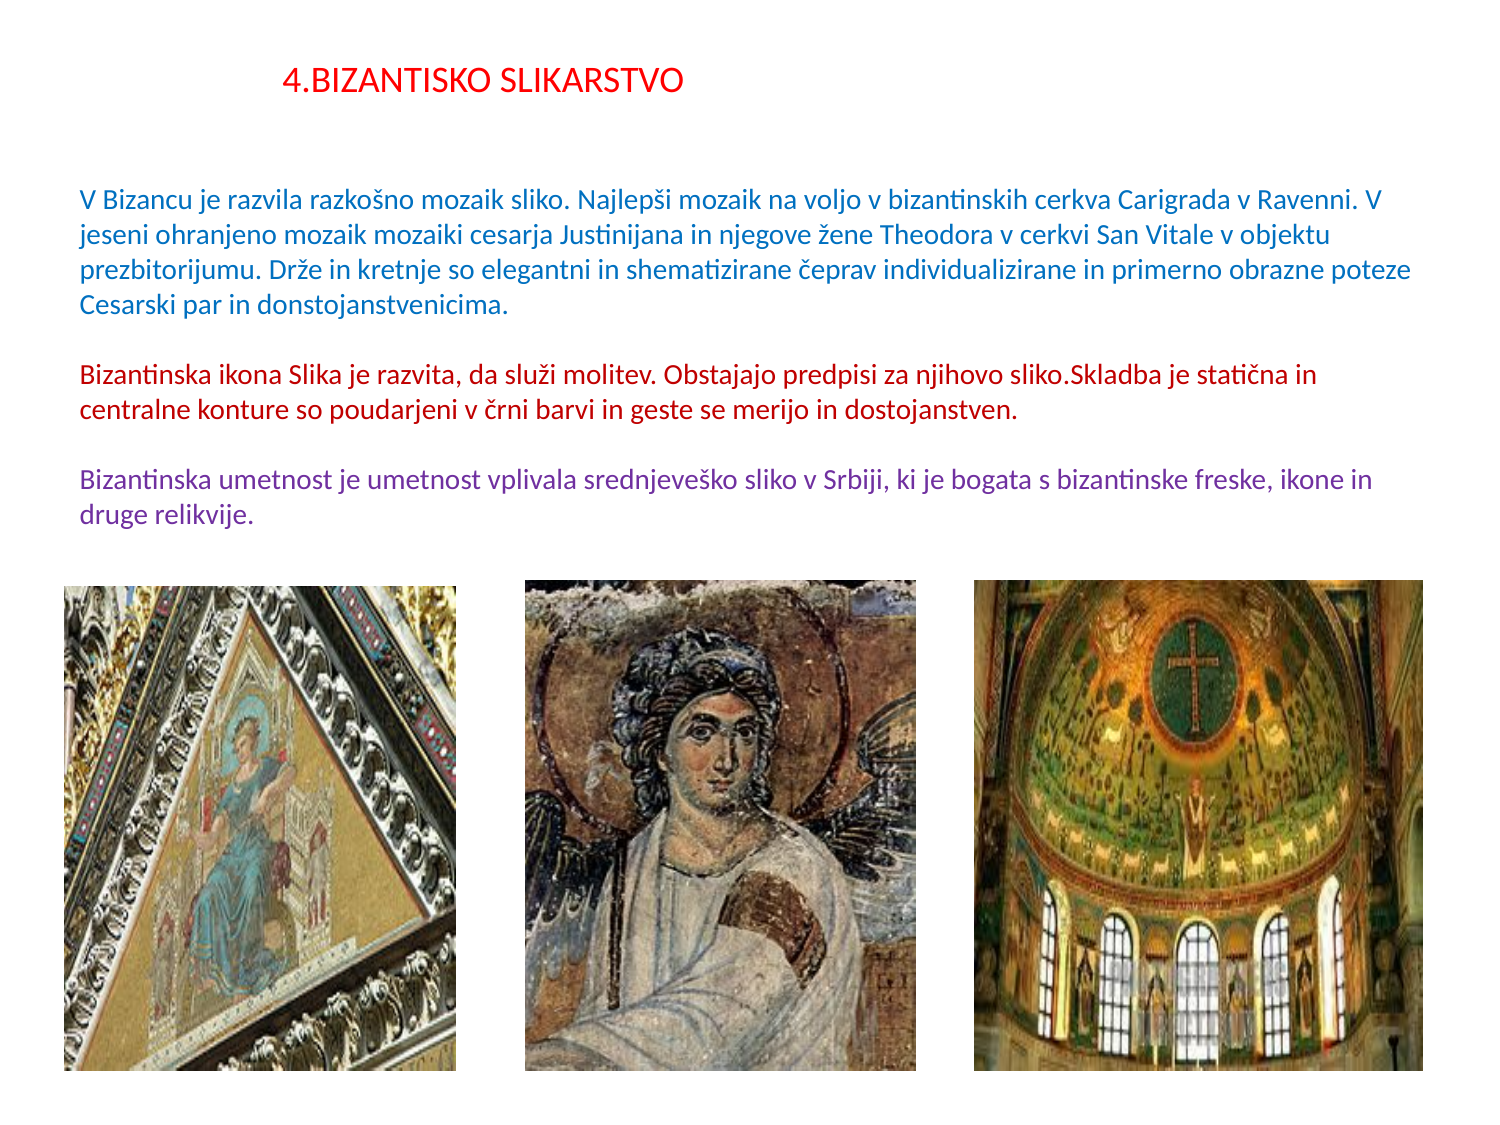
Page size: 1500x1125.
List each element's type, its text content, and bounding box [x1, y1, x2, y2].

text_box V Bizancu je razvila razkošno mozaik sliko. Najlepši mozaik na voljo v bizantinskih cerkva Carigrada v Ravenni. V jeseni ohranjeno mozaik mozaiki cesarja Justinijana in njegove žene Theodora v cerkvi San Vitale v objektu prezbitorijumu. Drže in kretnje so elegantni in shematizirane čeprav individualizirane in primerno obrazne poteze Cesarski par in donstojanstvenicima. Bizantinska ikona Slika je razvita, da služi molitev. Obstajajo predpisi za njihovo sliko.Skladba je statična in centralne konture so poudarjeni v črni barvi in ​​geste se merijo in dostojanstven. Bizantinska umetnost je umetnost vplivala srednjeveško sliko v Srbiji, ki je bogata s bizantinske freske, ikone in druge relikvije. [64, 138, 1447, 538]
picture [64, 586, 456, 1071]
picture [974, 580, 1423, 1071]
text_box 4.BIZANTISKO SLIKARSTVO [267, 47, 700, 108]
picture [525, 580, 916, 1071]
